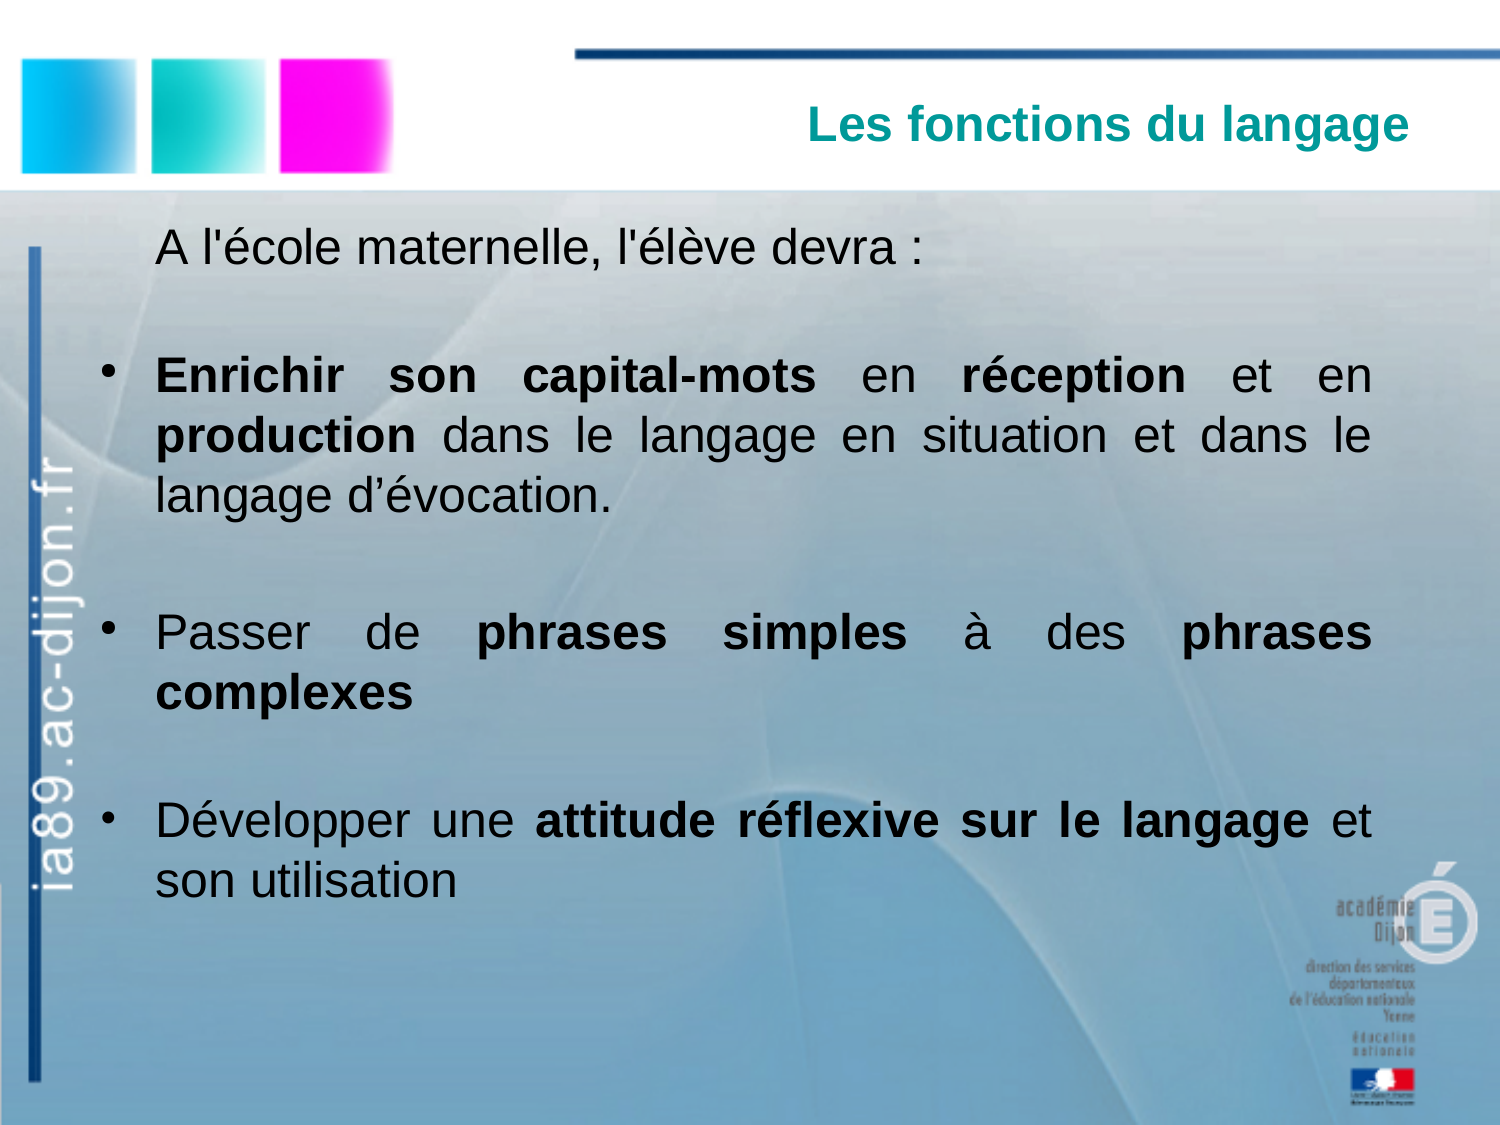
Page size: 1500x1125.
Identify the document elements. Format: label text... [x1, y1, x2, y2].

title Les fonctions du langage [454, 42, 1426, 200]
list A l'école maternelle, l'élève devra : Enrichir son capital-mots en réception et en production dans le langage en situation et dans le langage d’évocation. Passer de phrases simples à des phrases complexes Développer une attitude réflexive sur le langage et son utilisation [84, 206, 1388, 916]
picture [0, 0, 1500, 1125]
